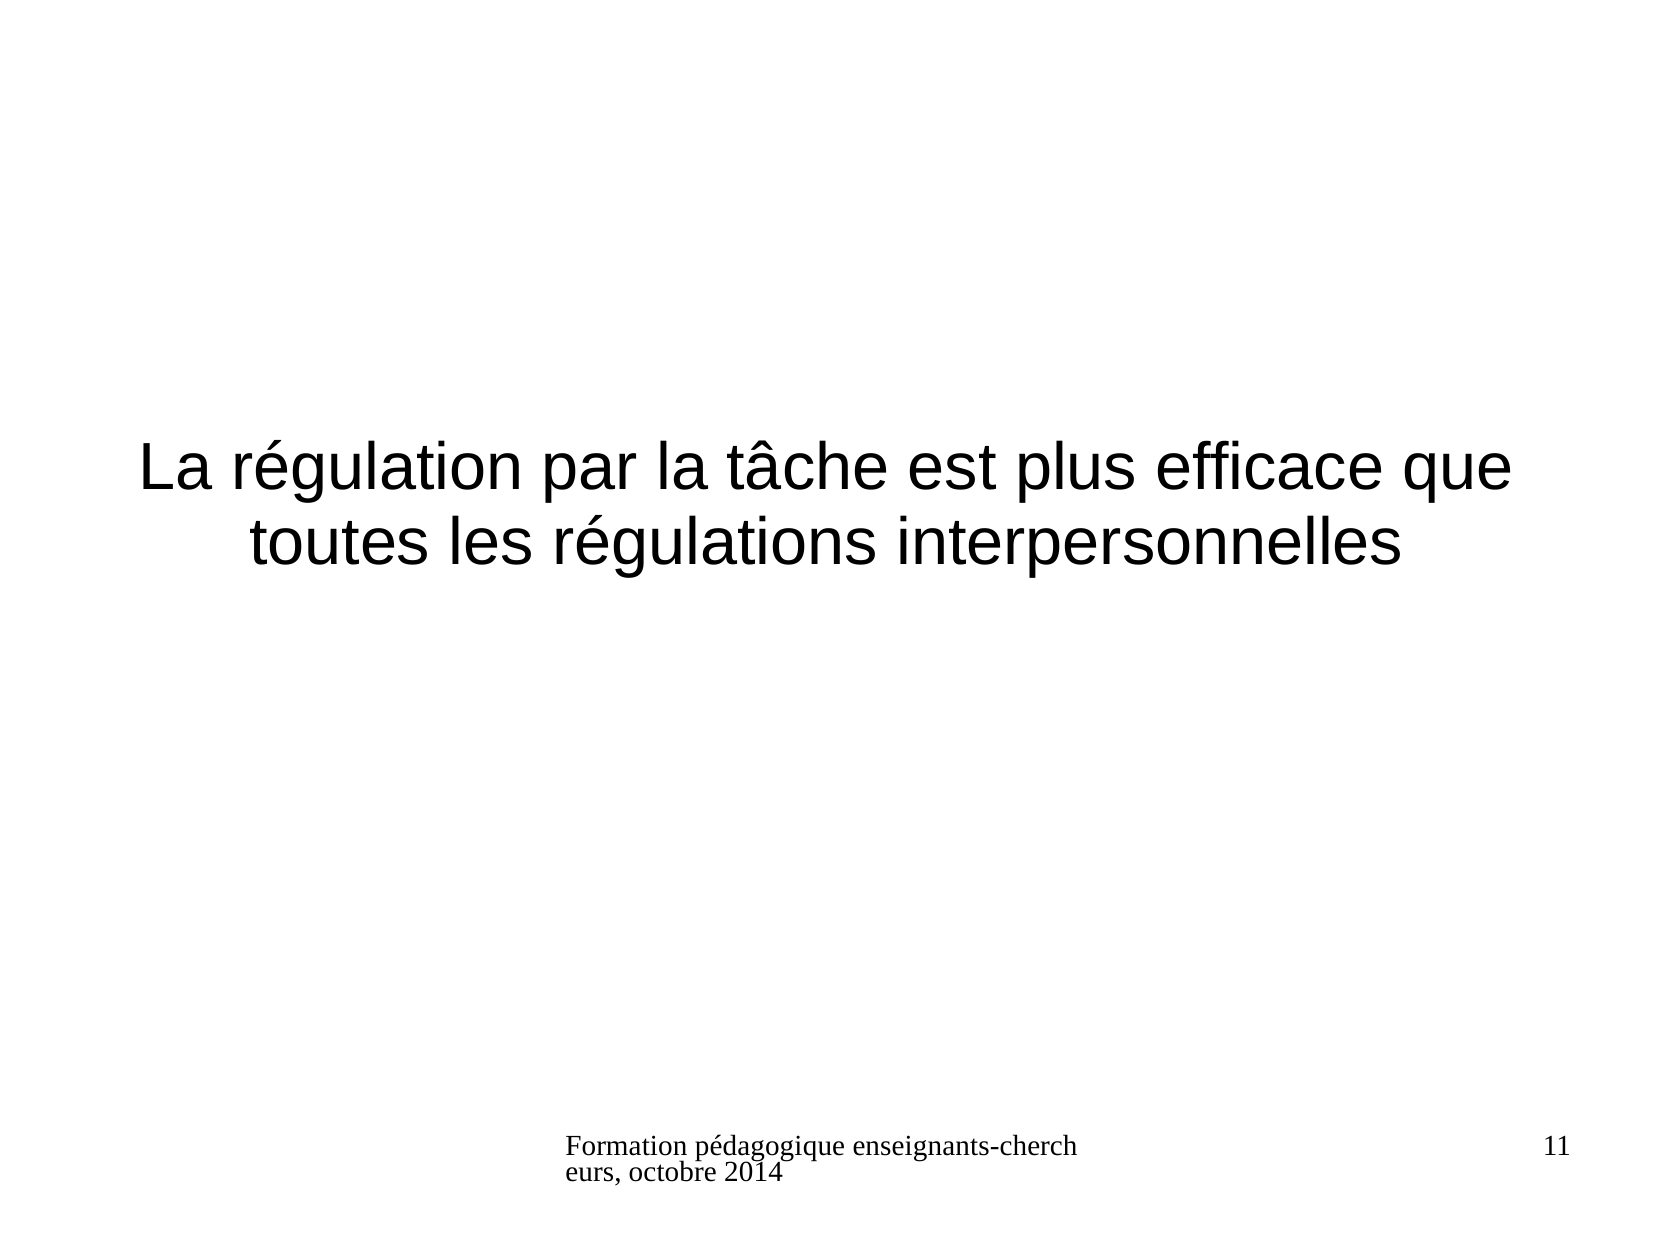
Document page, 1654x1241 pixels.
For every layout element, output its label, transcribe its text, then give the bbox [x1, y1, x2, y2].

subtitle La régulation par la tâche est plus efficace que toutes les régulations interpersonnelles [82, 49, 1571, 1109]
